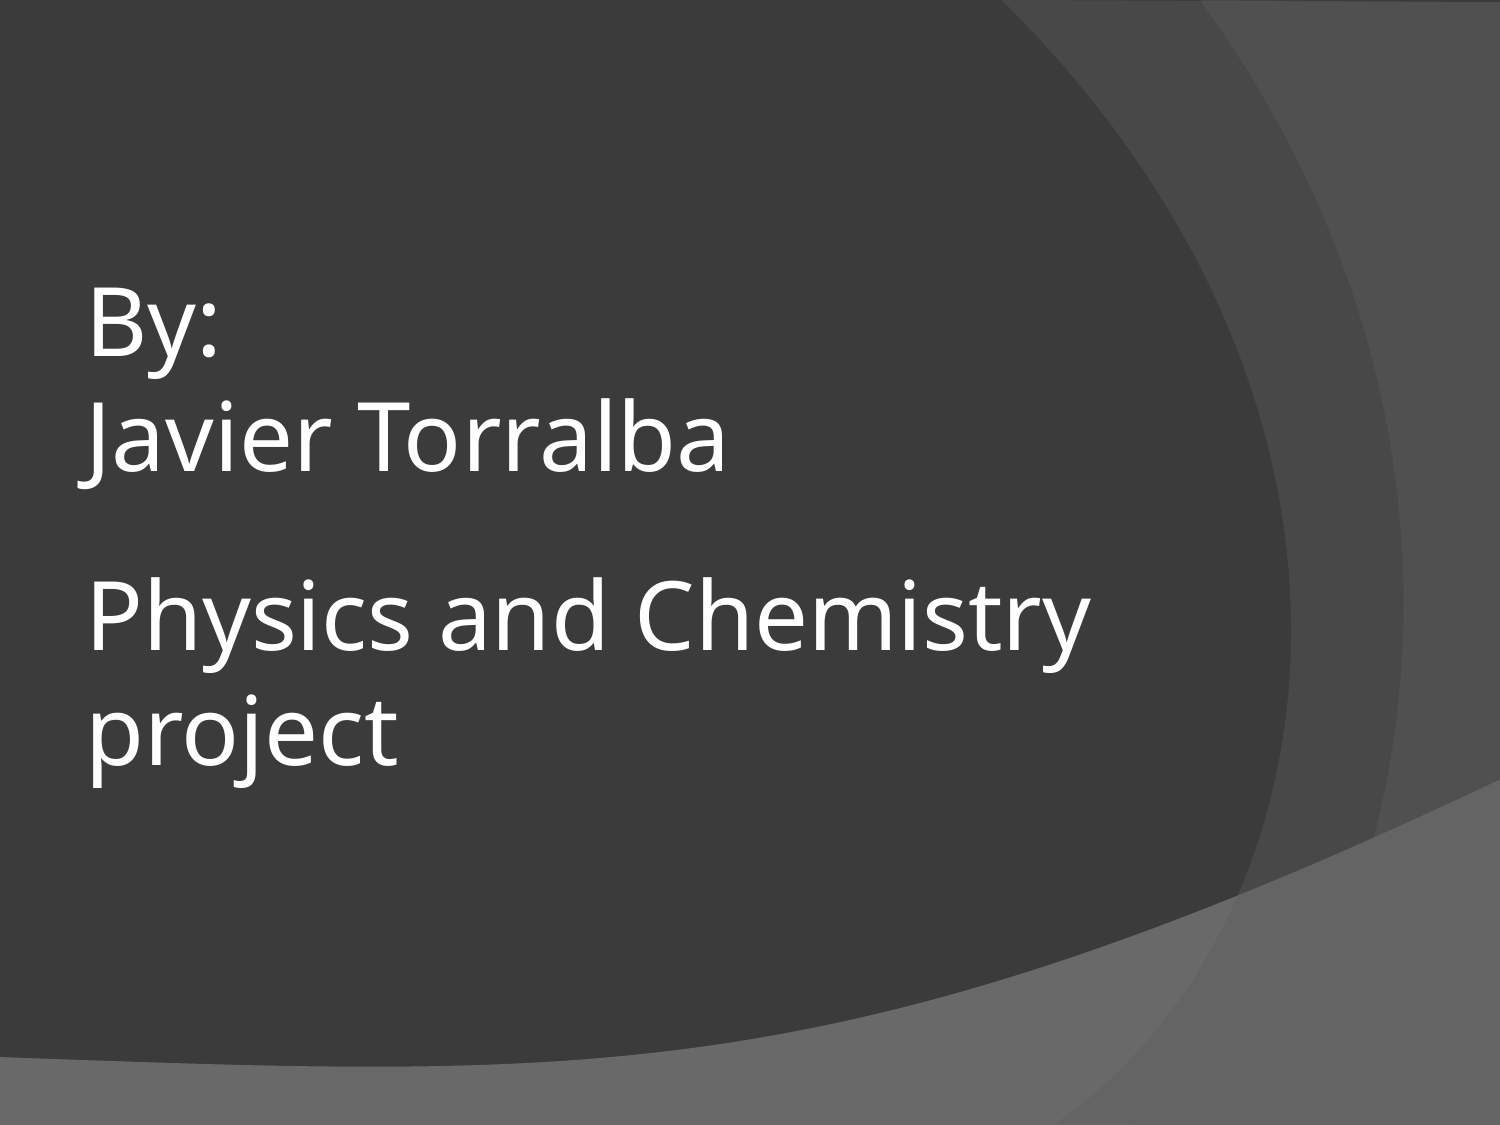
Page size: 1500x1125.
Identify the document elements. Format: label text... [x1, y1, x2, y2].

subtitle By: Javier Torralba [71, 253, 1134, 541]
title Physics and Chemistry project [70, 547, 1134, 925]
